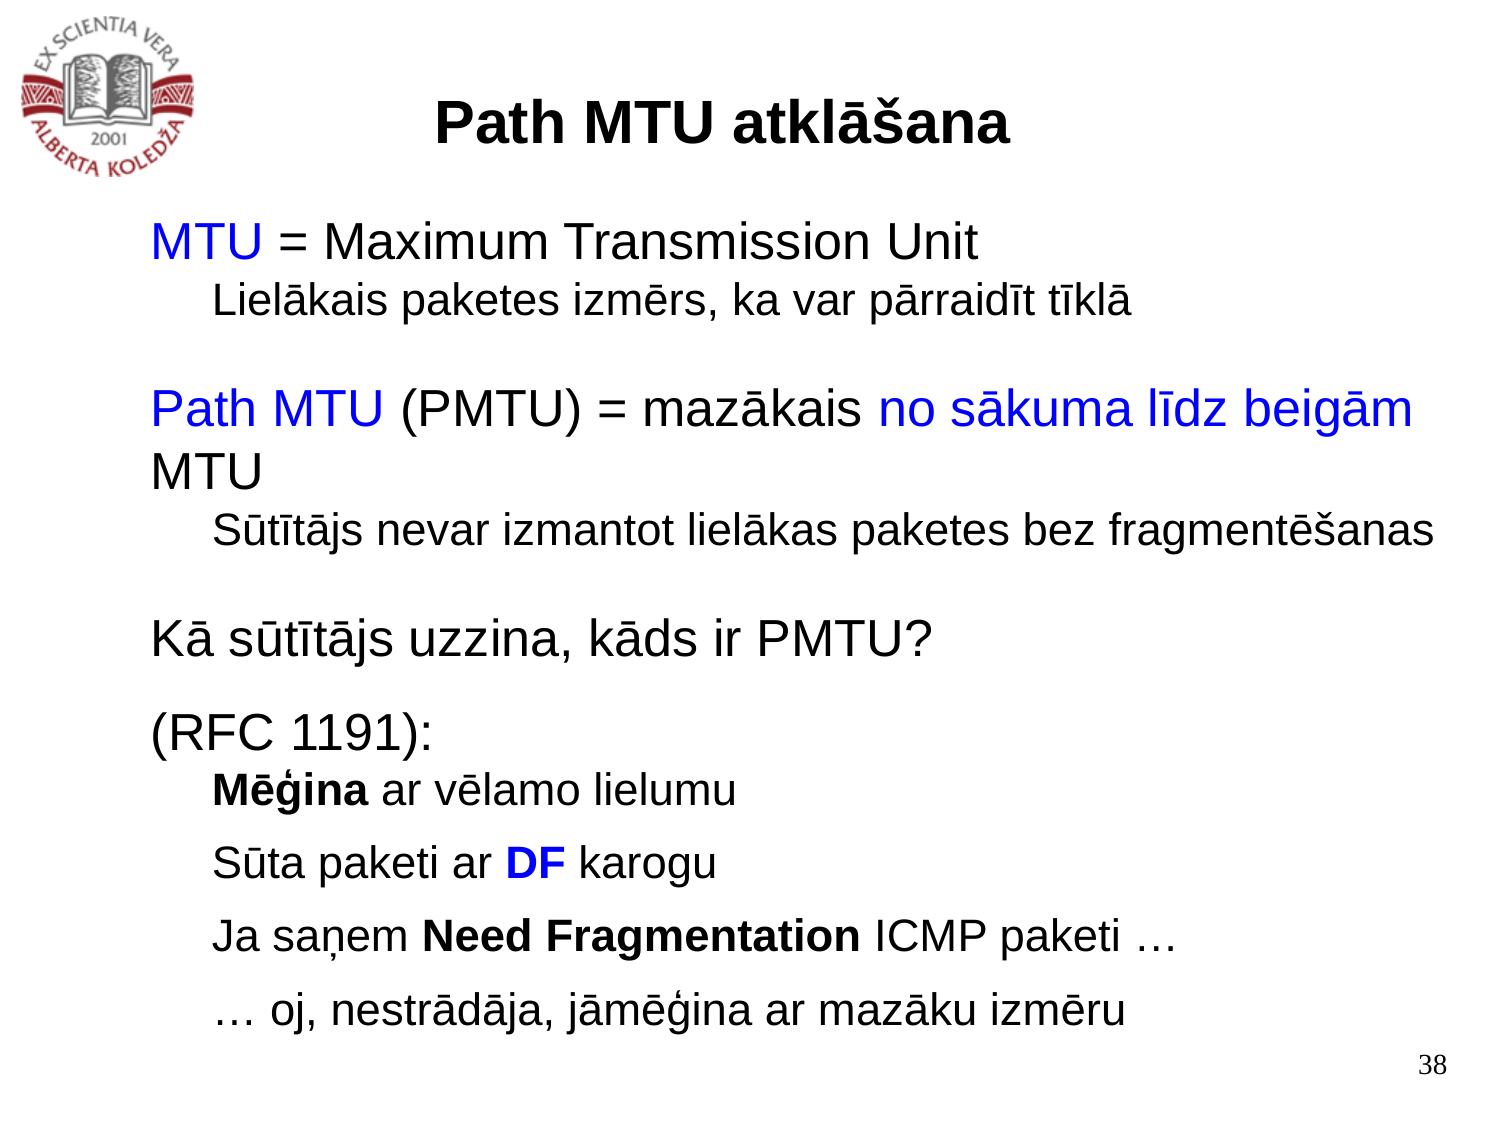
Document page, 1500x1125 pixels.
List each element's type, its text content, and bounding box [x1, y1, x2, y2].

list MTU = Maximum Transmission Unit Lielākais paketes izmērs, ka var pārraidīt tīklā Path MTU (PMTU) = mazākais no sākuma līdz beigām MTU Sūtītājs nevar izmantot lielākas paketes bez fragmentēšanas Kā sūtītājs uzzina, kāds ir PMTU? (RFC 1191): Mēģina ar vēlamo lielumu Sūta paketi ar DF karogu Ja saņem Need Fragmentation ICMP paketi … … oj, nestrādāja, jāmēģina ar mazāku izmēru [74, 200, 1463, 1101]
title Path MTU atklāšana [50, 62, 1374, 175]
picture [21, 16, 194, 177]
